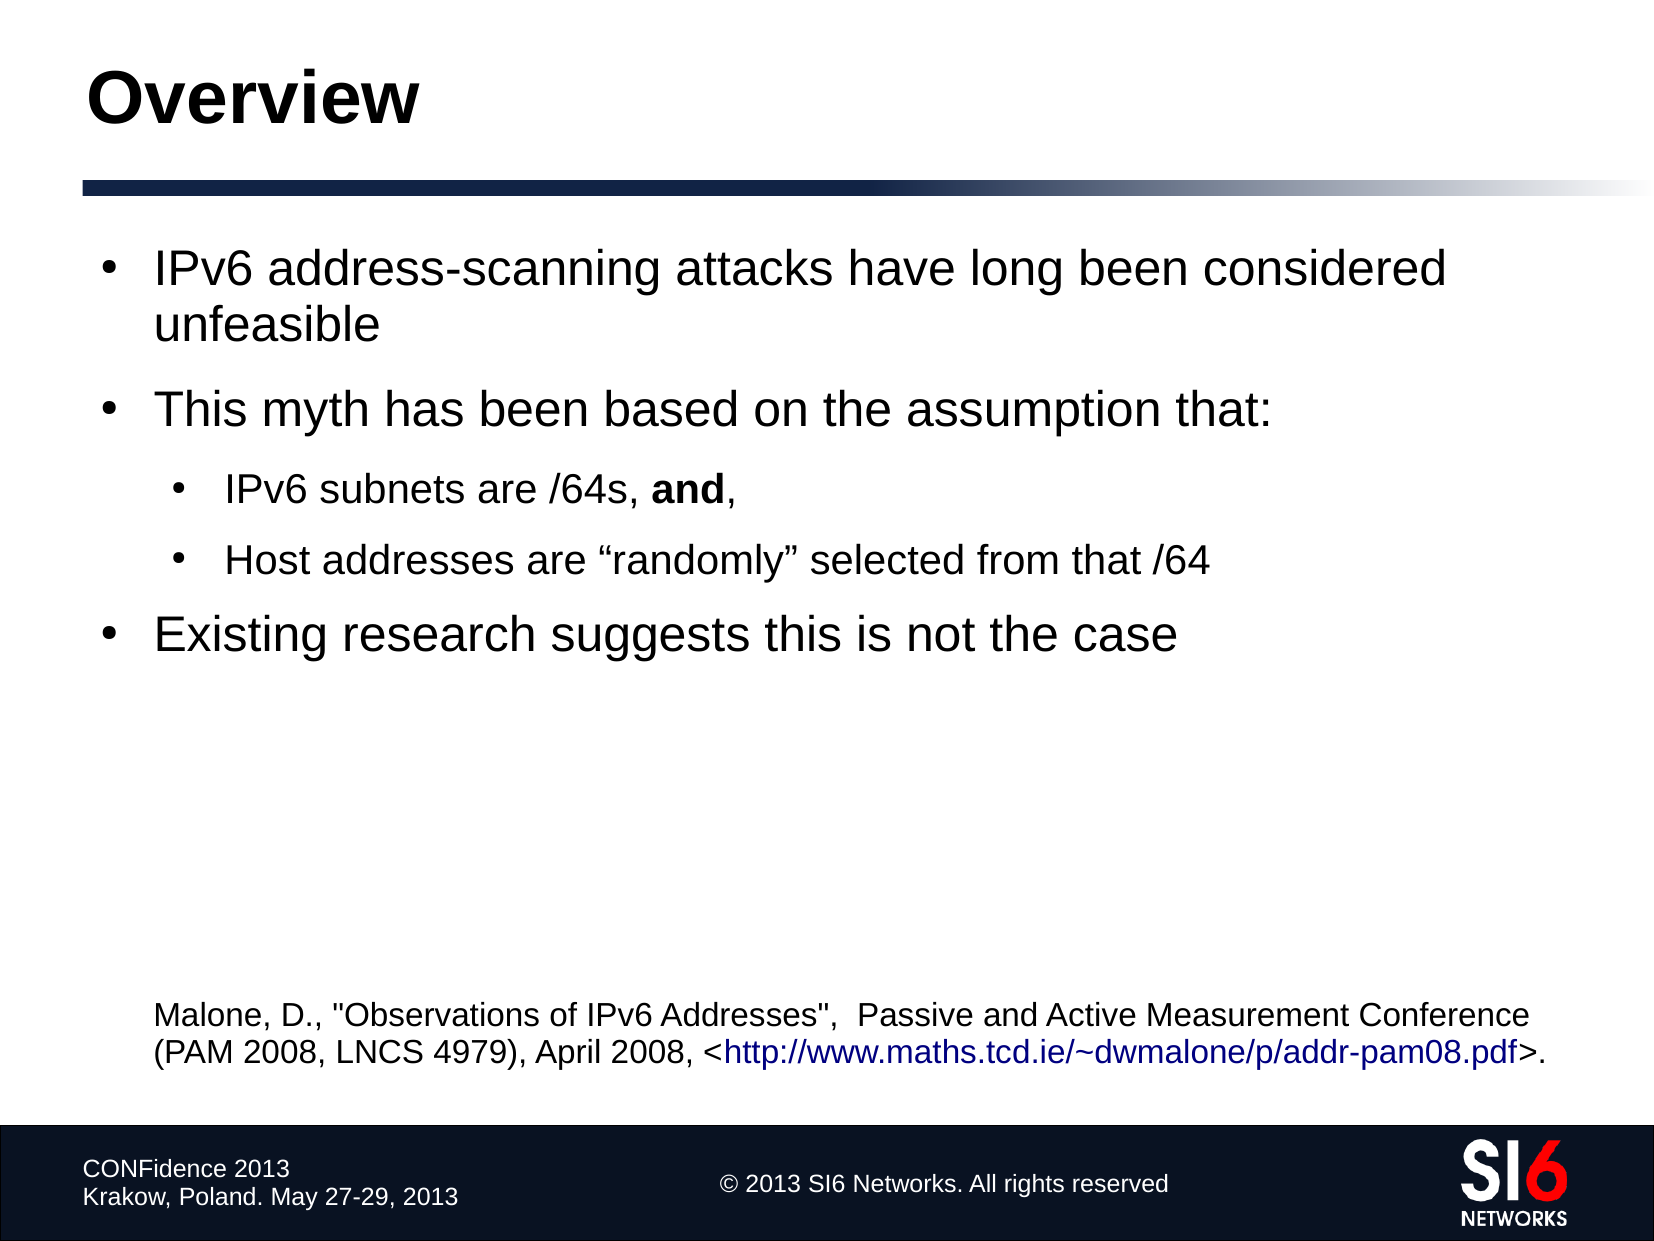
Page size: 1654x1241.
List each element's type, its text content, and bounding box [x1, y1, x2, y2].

list IPv6 address-scanning attacks have long been considered unfeasible This myth has been based on the assumption that: IPv6 subnets are /64s, and, Host addresses are “randomly” selected from that /64 Existing research suggests this is not the case [82, 240, 1571, 930]
title Overview [86, 30, 1576, 166]
list Malone, D., "Observations of IPv6 Addresses", Passive and Active Measurement Conference (PAM 2008, LNCS 4979), April 2008, <http://www.maths.tcd.ie/~dwmalone/p/addr-pam08.pdf>. [82, 930, 1571, 1081]
picture [1461, 1139, 1567, 1226]
